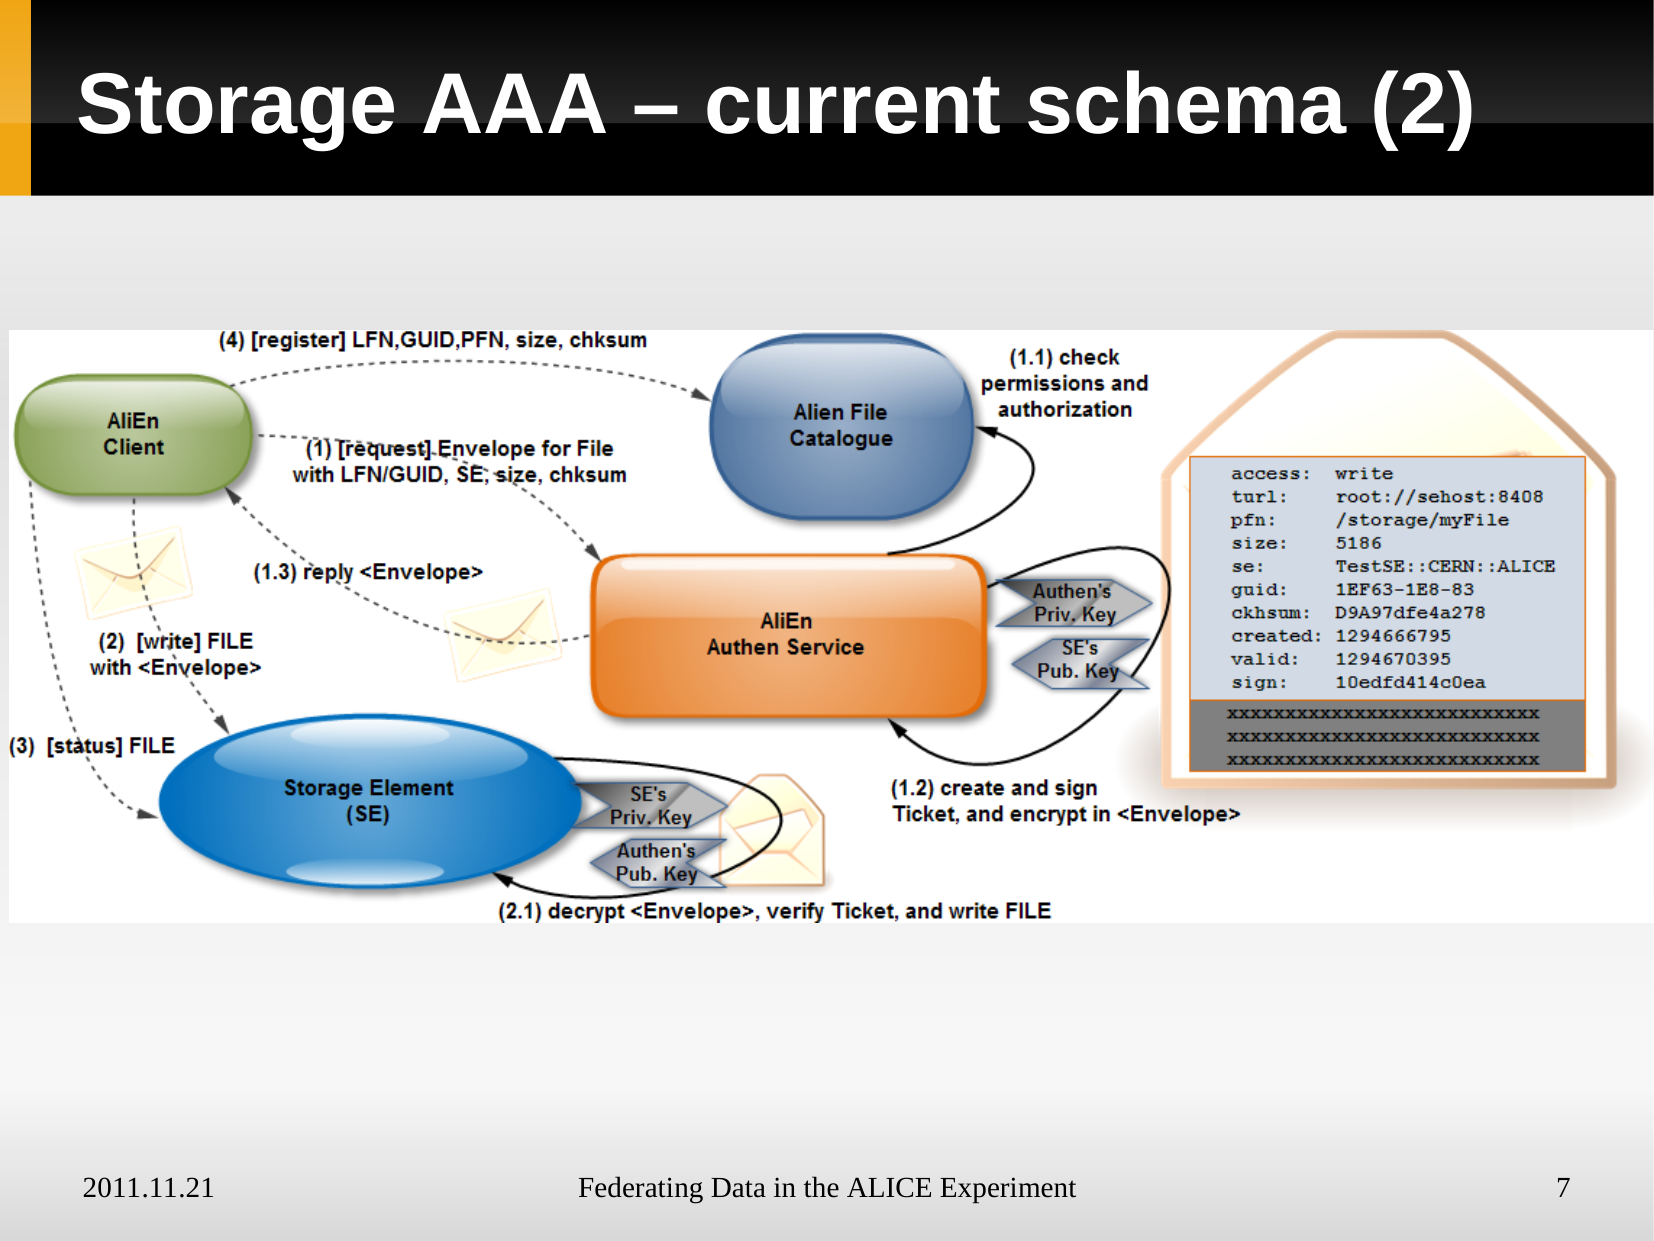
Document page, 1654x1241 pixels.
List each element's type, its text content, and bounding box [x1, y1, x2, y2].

title Storage AAA – current schema (2) [76, 0, 1565, 208]
picture [0, 0, 1654, 1241]
